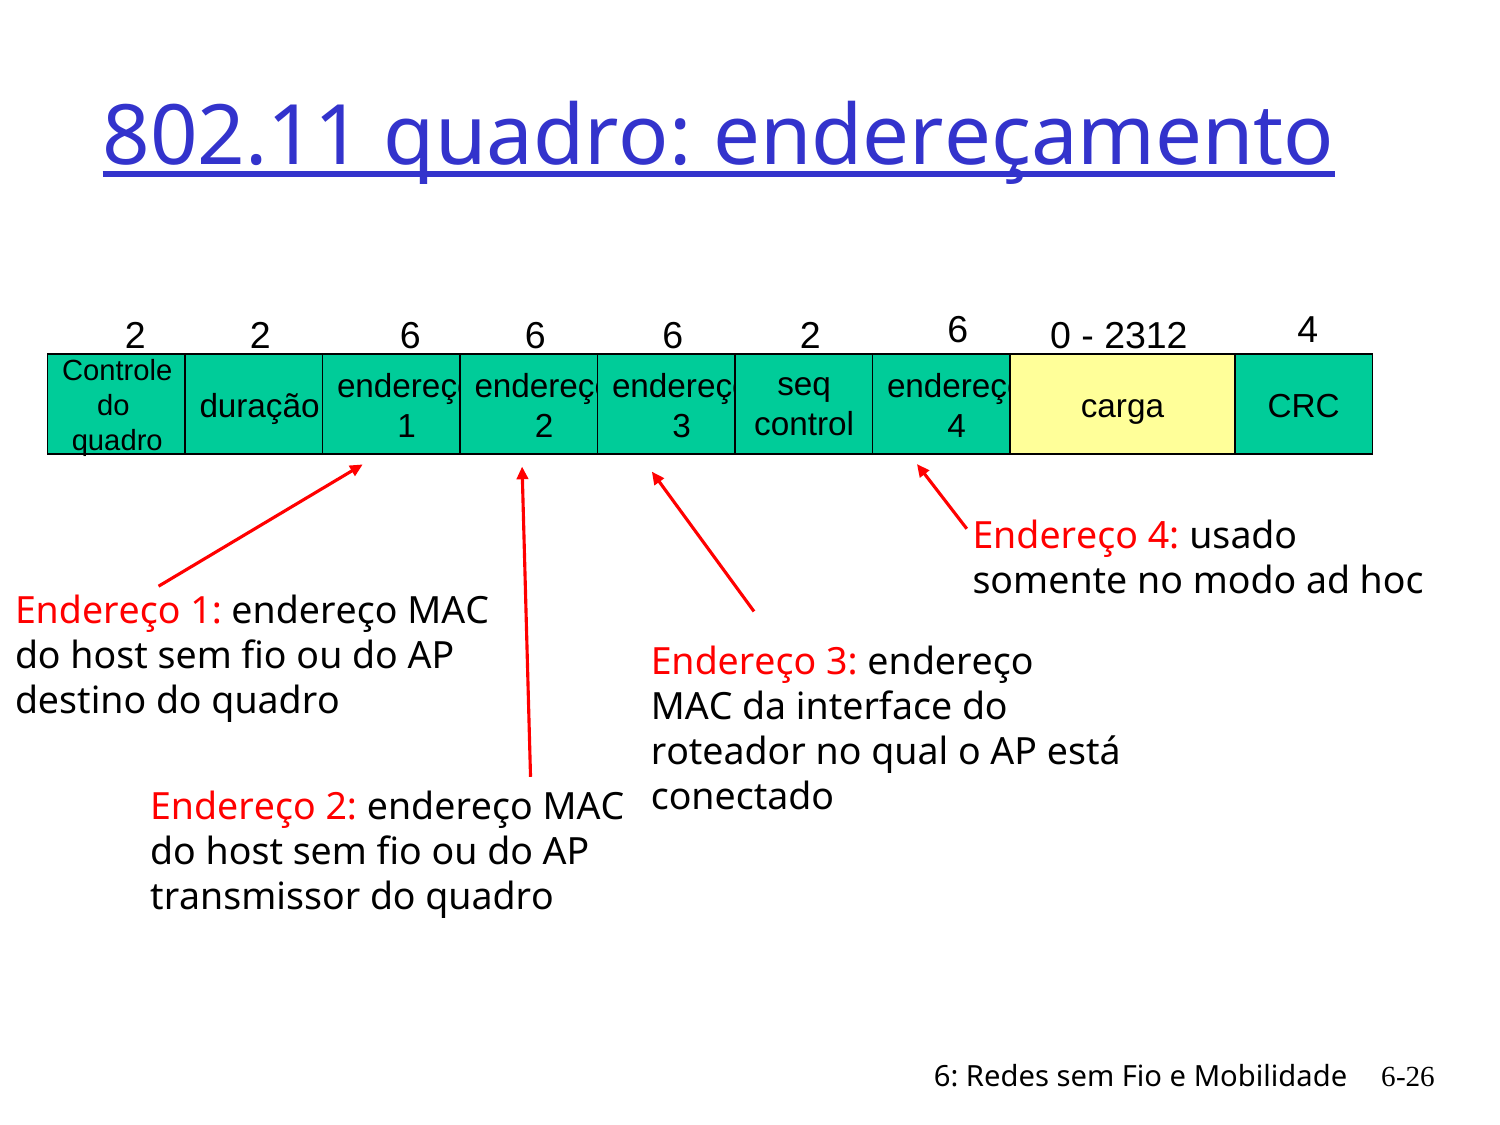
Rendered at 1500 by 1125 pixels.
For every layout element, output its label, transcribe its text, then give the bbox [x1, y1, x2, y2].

text_box 0 - 2312 [1035, 303, 1203, 365]
text_box Endereço 2: endereço MAC do host sem fio ou do AP transmissor do quadro [135, 774, 640, 925]
text_box endereço 2 [459, 353, 597, 454]
text_box 802.11 quadro: endereçamento [87, 37, 1363, 225]
text_box Endereço 3: endereço MAC da interface do roteador no qual o AP está conectado [636, 629, 1137, 826]
text_box Endereço 1: endereço MAC do host sem fio ou do AP destino do quadro [0, 578, 505, 729]
text_box 2 [785, 303, 836, 354]
text_box CRC [1234, 353, 1373, 454]
text_box 6 [647, 303, 699, 365]
text_box endereço 1 [322, 353, 459, 454]
text_box 6 [510, 303, 561, 365]
text_box duração [184, 353, 322, 454]
text_box endereço 3 [597, 353, 734, 454]
text_box Controle do quadro [47, 353, 184, 454]
text_box 6-<number> [1339, 1050, 1451, 1125]
text_box Endereço 4: usado somente no modo ad hoc [957, 503, 1442, 610]
text_box 2 [110, 303, 161, 365]
text_box 6 [385, 303, 436, 365]
text_box 2 [235, 303, 286, 365]
text_box endereço 4 [873, 353, 1009, 454]
text_box 6 [932, 297, 983, 358]
text_box carga [1009, 353, 1234, 454]
text_box seq control [735, 354, 873, 450]
text_box 6: Redes sem Fio e Mobilidade [728, 1050, 1339, 1125]
text_box 4 [1282, 297, 1333, 358]
